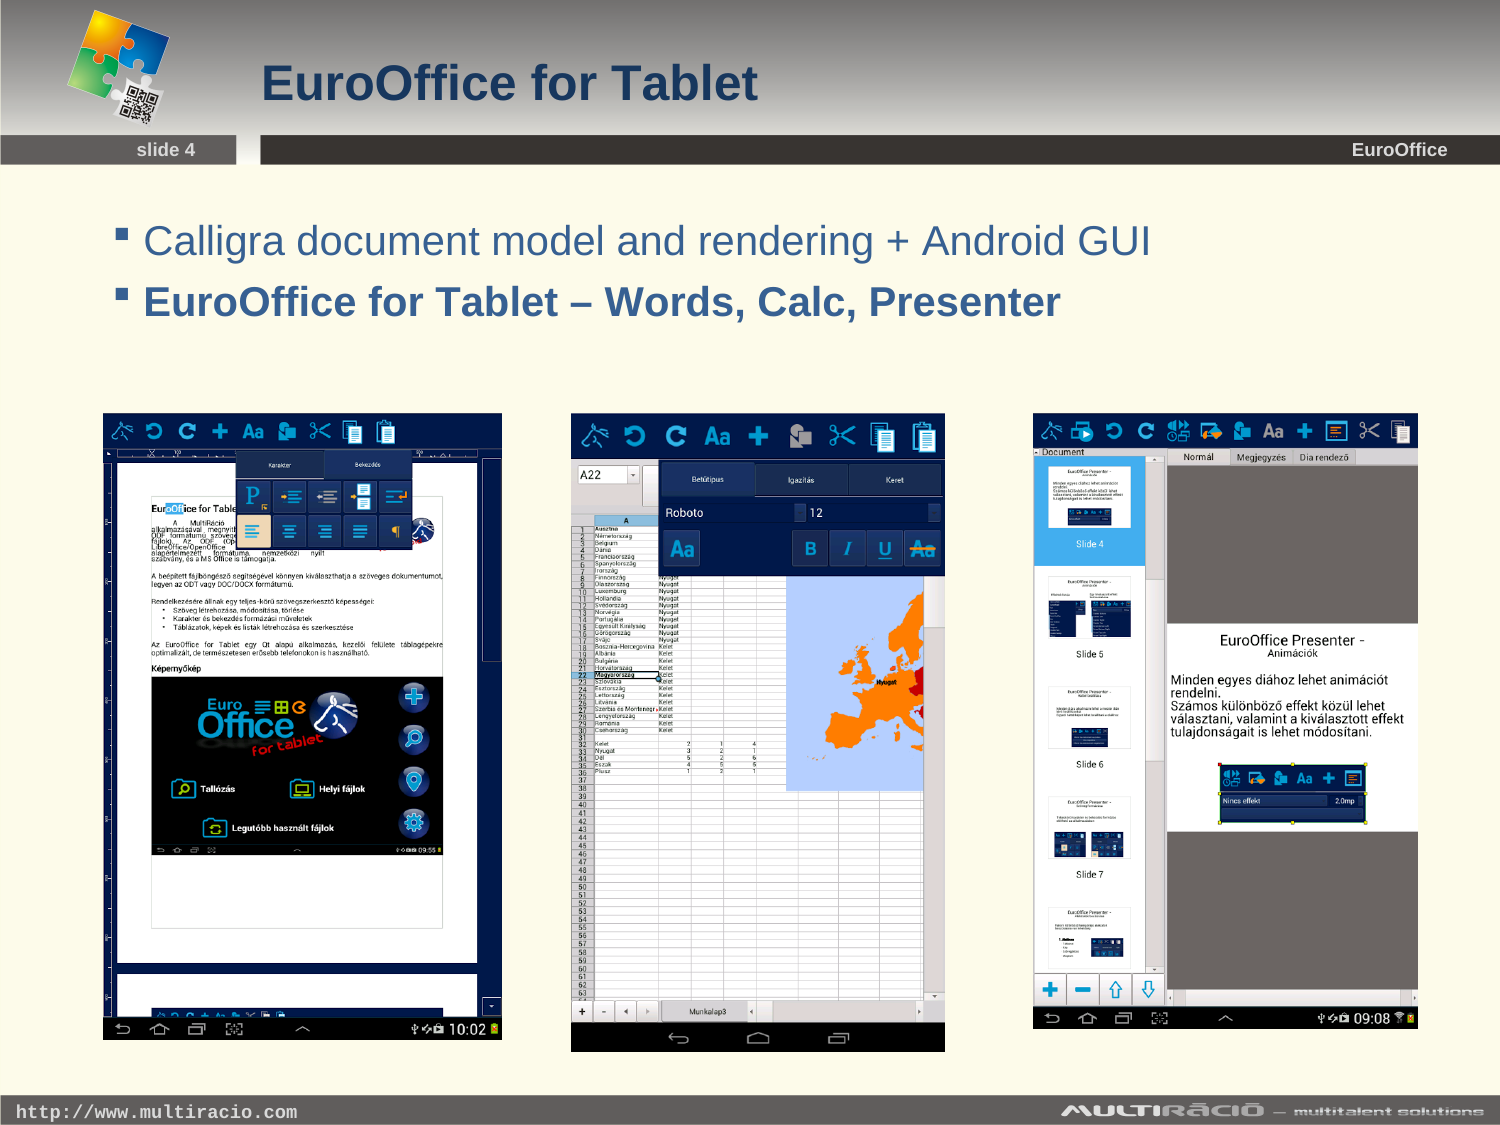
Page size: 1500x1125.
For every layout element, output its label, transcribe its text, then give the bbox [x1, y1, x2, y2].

text_box EuroOffice [304, 137, 1468, 161]
text_box slide <szám> [58, 137, 211, 161]
list Calligra document model and rendering + Android GUI EuroOffice for Tablet – Words, Calc, Presenter [68, 206, 1447, 443]
picture [0, 0, 1500, 1125]
title EuroOffice for Tablet [246, 35, 1397, 111]
